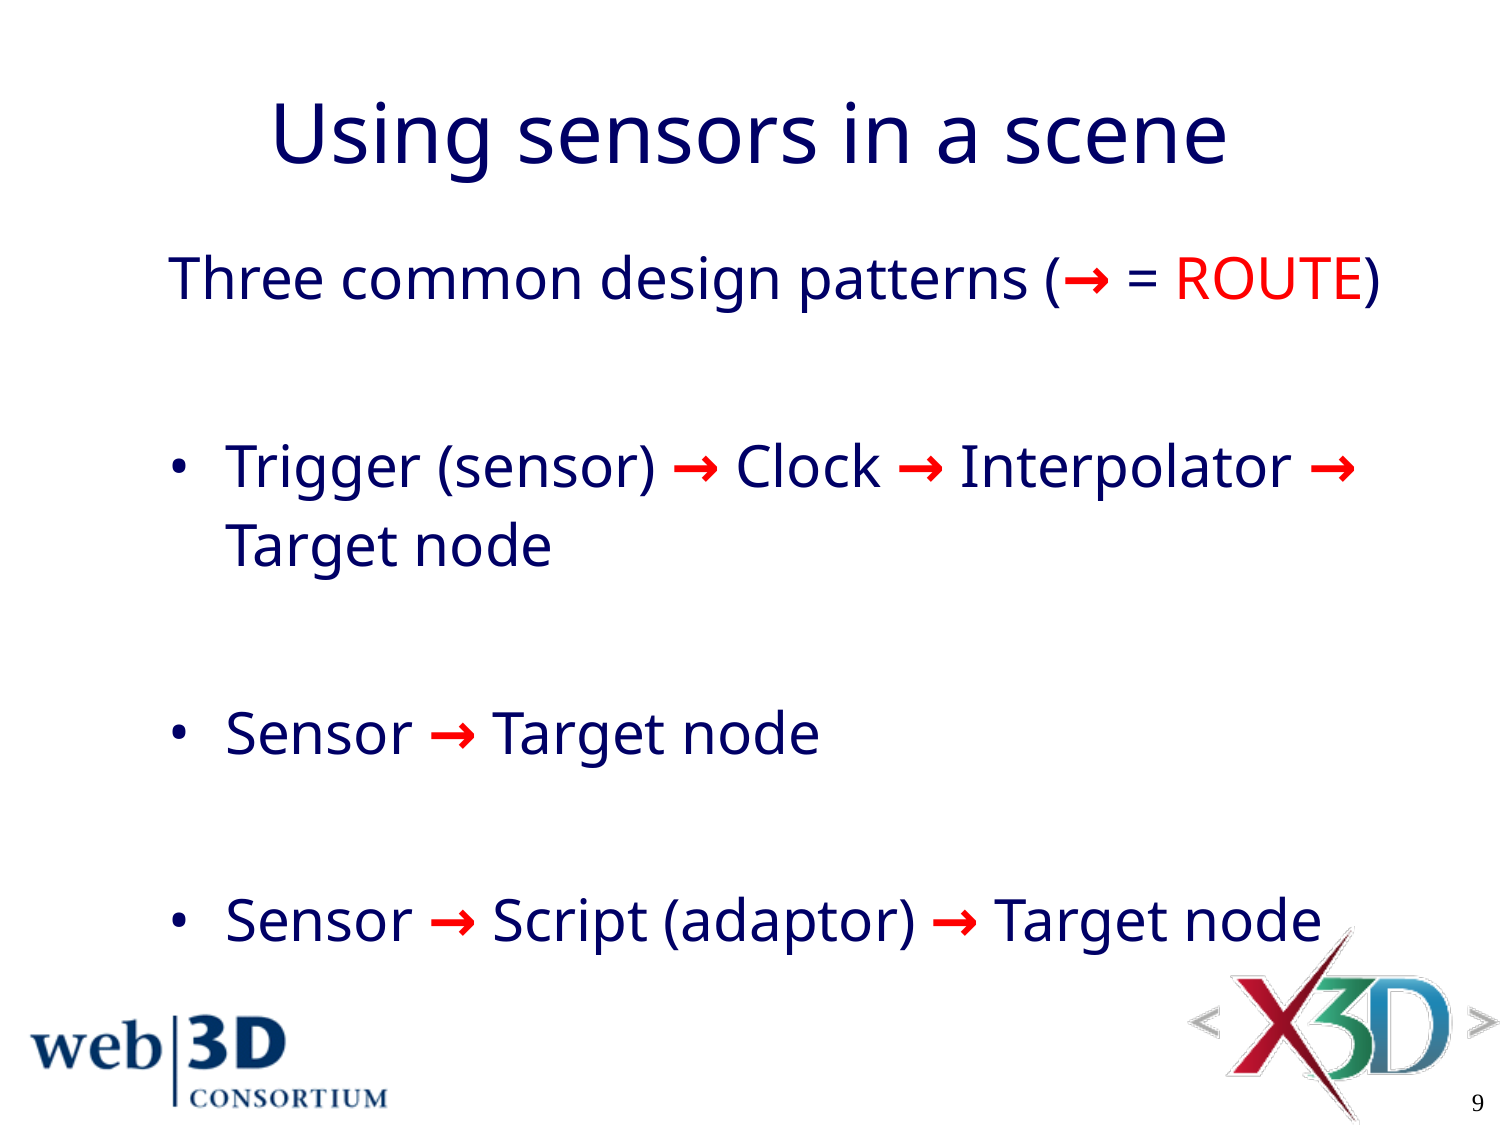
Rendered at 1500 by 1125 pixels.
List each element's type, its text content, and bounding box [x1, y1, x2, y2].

title Using sensors in a scene [112, 44, 1388, 218]
picture [1187, 926, 1500, 1125]
picture [12, 998, 413, 1118]
list Three common design patterns (→ = ROUTE) Trigger (sensor) → Clock → Interpolator → Target node Sensor → Target node Sensor → Script (adaptor) → Target node [112, 237, 1388, 986]
